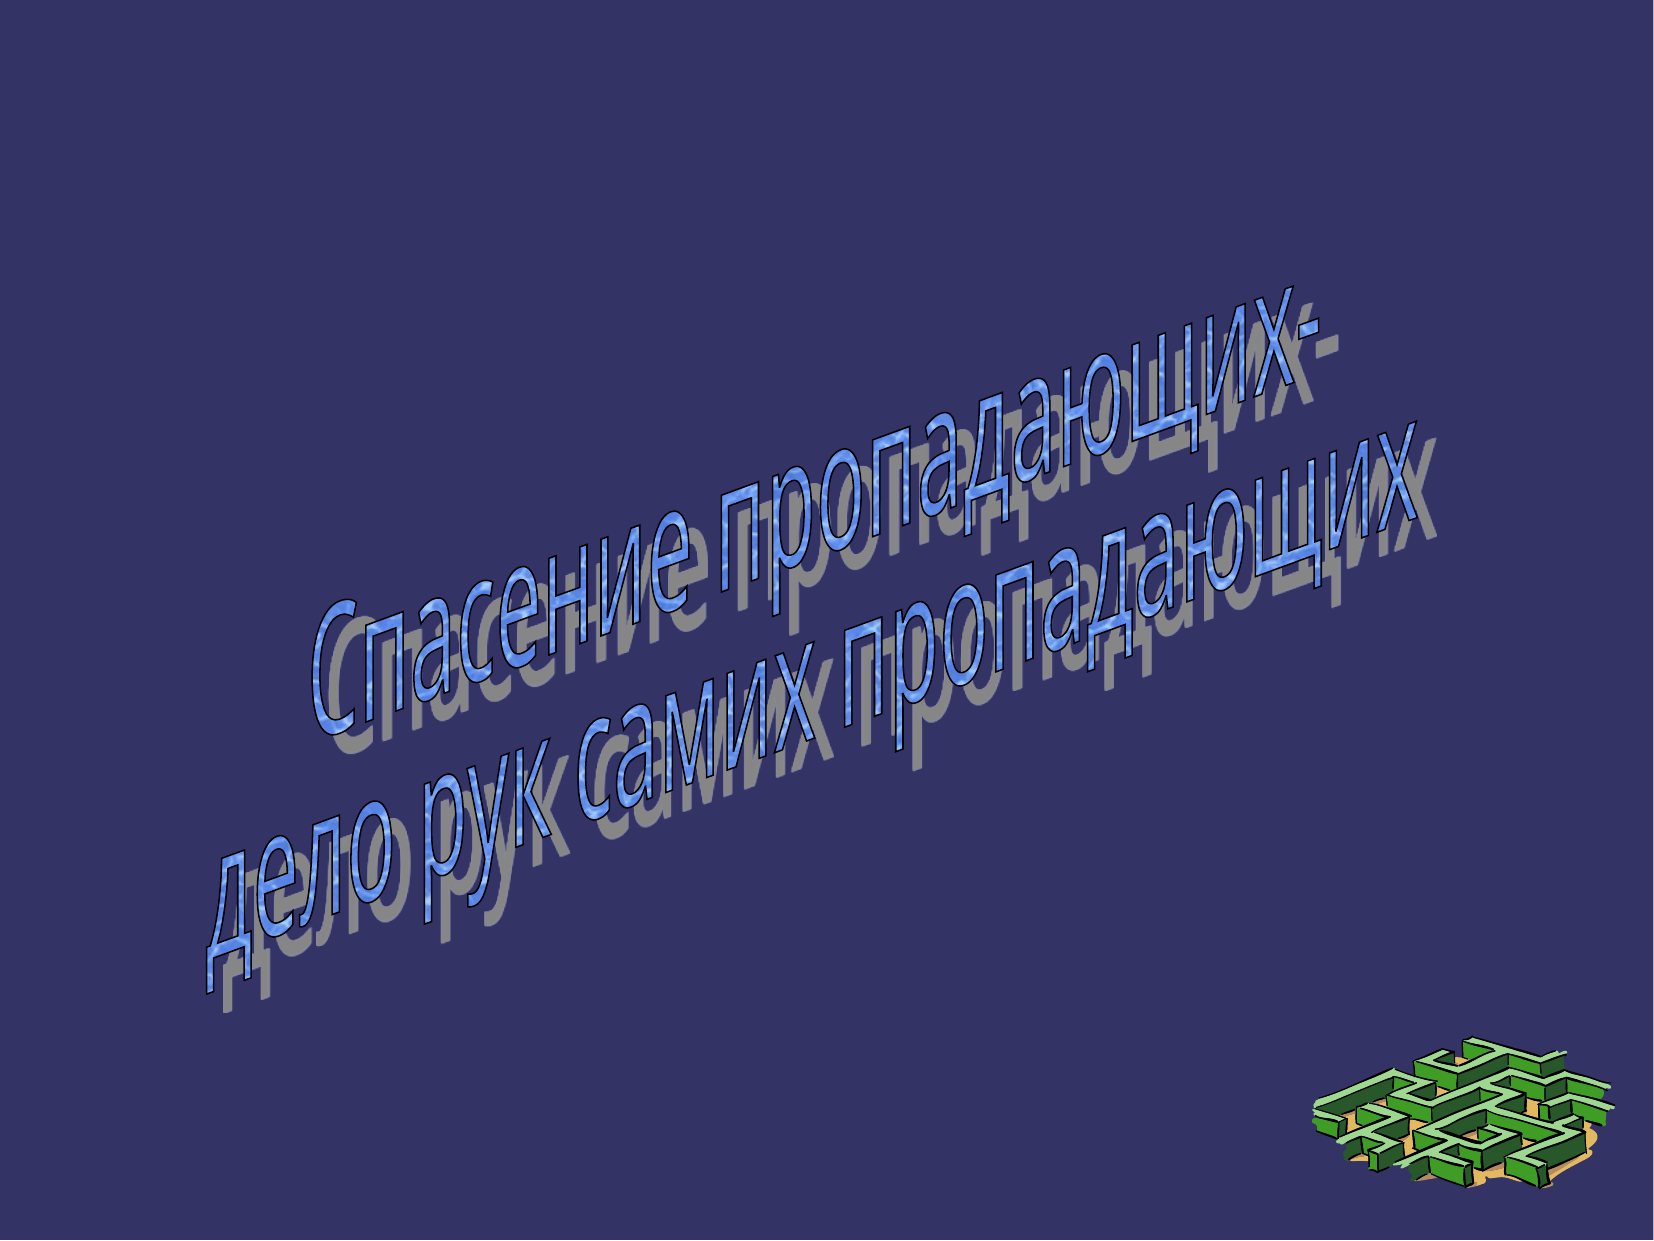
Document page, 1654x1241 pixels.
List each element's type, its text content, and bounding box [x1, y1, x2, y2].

text_box Спасение пропадающих- дело рук самих пропадающих [460, 580, 493, 683]
text_box Спасение пропадающих- дело рук самих пропадающих [616, 704, 653, 808]
text_box Спасение пропадающих- дело рук самих пропадающих [578, 717, 611, 820]
text_box Спасение пропадающих- дело рук самих пропадающих [413, 597, 450, 702]
text_box Спасение пропадающих- дело рук самих пропадающих [820, 448, 862, 551]
text_box Спасение пропадающих- дело рук самих пропадающих [206, 849, 252, 995]
text_box Спасение пропадающих- дело рук самих пропадающих [721, 481, 759, 593]
text_box Спасение пропадающих- дело рук самих пропадающих [515, 738, 552, 848]
text_box Спасение пропадающих- дело рук самих пропадающих [1206, 303, 1246, 415]
text_box Спасение пропадающих- дело рук самих пропадающих [1186, 488, 1244, 602]
text_box Спасение пропадающих- дело рук самих пропадающих [844, 616, 882, 728]
text_box Спасение пропадающих- дело рук самих пропадающих [1014, 378, 1050, 483]
text_box Спасение пропадающих- дело рук самих пропадающих [365, 611, 404, 723]
text_box Спасение пропадающих- дело рук самих пропадающих [651, 511, 689, 613]
text_box Спасение пропадающих- дело рук самих пропадающих [774, 641, 815, 753]
text_box Спасение пропадающих- дело рук самих пропадающих [257, 835, 295, 938]
text_box Спасение пропадающих- дело рук самих пропадающих [467, 753, 509, 907]
text_box Спасение пропадающих- дело рук самих пропадающих [995, 561, 1033, 672]
text_box Спасение пропадающих- дело рук самих пропадающих [1253, 286, 1295, 398]
text_box Спасение пропадающих- дело рук самих пропадающих [299, 815, 340, 927]
text_box Спасение пропадающих- дело рук самих пропадающих [772, 466, 812, 617]
text_box Спасение пропадающих- дело рук самих пропадающих [424, 773, 464, 925]
text_box Спасение пропадающих- дело рук самих пропадающих [665, 678, 714, 793]
text_box Спасение пропадающих- дело рук самих пропадающих [500, 566, 538, 668]
text_box Спасение пропадающих- дело рук самих пропадающих [548, 544, 588, 656]
text_box Спасение пропадающих- дело рук самих пропадающих [943, 584, 985, 686]
text_box Спасение пропадающих- дело рук самих пропадающих [1087, 527, 1133, 672]
text_box Спасение пропадающих- дело рук самих пропадающих [1376, 421, 1418, 533]
text_box Спасение пропадающих- дело рук самих пропадающих [727, 659, 766, 771]
text_box Спасение пропадающих- дело рук самих пропадающих [872, 426, 910, 537]
text_box Спасение пропадающих- дело рук самих пропадающих [1255, 458, 1322, 589]
text_box Спасение пропадающих- дело рук самих пропадающих [601, 525, 640, 636]
text_box Спасение пропадающих- дело рук самих пропадающих [350, 801, 392, 903]
text_box Спасение пропадающих- дело рук самих пропадающих [1329, 438, 1369, 550]
text_box Спасение пропадающих- дело рук самих пропадающих [895, 601, 935, 752]
text_box Спасение пропадающих- дело рук самих пропадающих [1063, 353, 1121, 467]
text_box Спасение пропадающих- дело рук самих пропадающих [964, 392, 1009, 537]
text_box Спасение пропадающих- дело рук самих пропадающих [1137, 513, 1174, 618]
text_box Спасение пропадающих- дело рук самих пропадающих [1132, 323, 1198, 454]
text_box Спасение пропадающих- дело рук самих пропадающих [920, 412, 957, 517]
text_box Спасение пропадающих- дело рук самих пропадающих [1043, 547, 1080, 652]
text_box Спасение пропадающих- дело рук самих пропадающих [312, 599, 357, 735]
